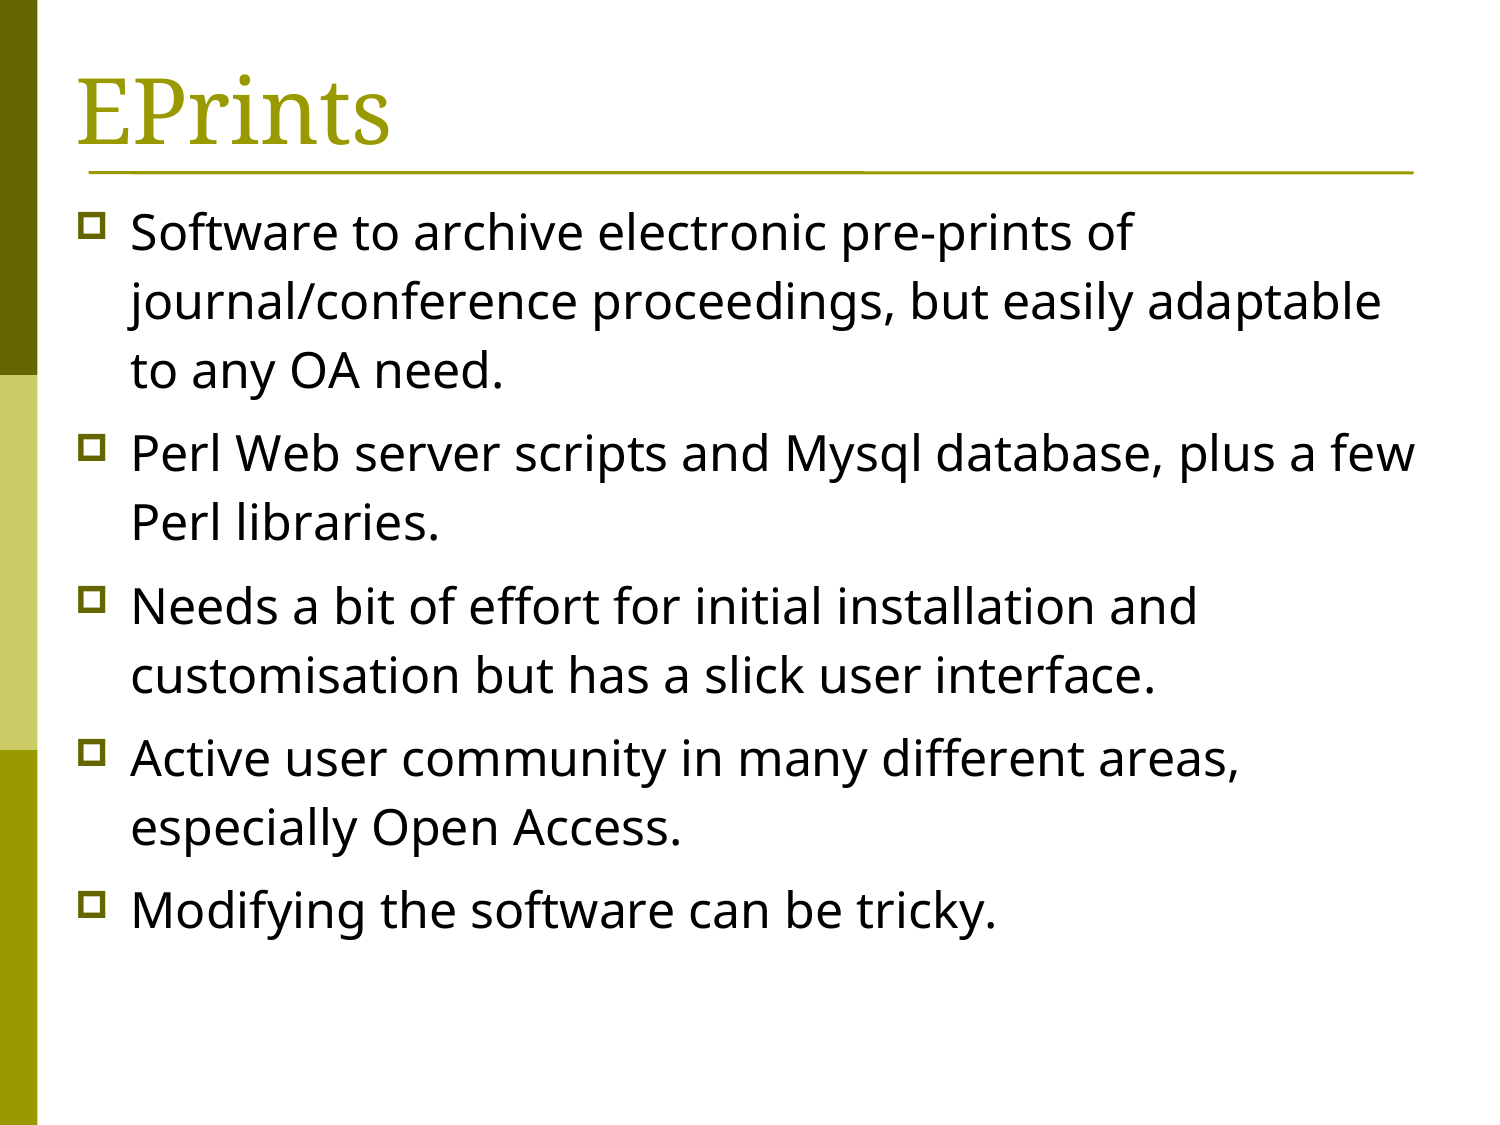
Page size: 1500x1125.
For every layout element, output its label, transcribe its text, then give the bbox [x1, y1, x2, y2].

list Software to archive electronic pre-prints of journal/conference proceedings, but easily adaptable to any OA need. Perl Web server scripts and Mysql database, plus a few Perl libraries. Needs a bit of effort for initial installation and customisation but has a slick user interface. Active user community in many different areas, especially Open Access. Modifying the software can be tricky. [75, 196, 1426, 1002]
title EPrints [75, 52, 1426, 166]
